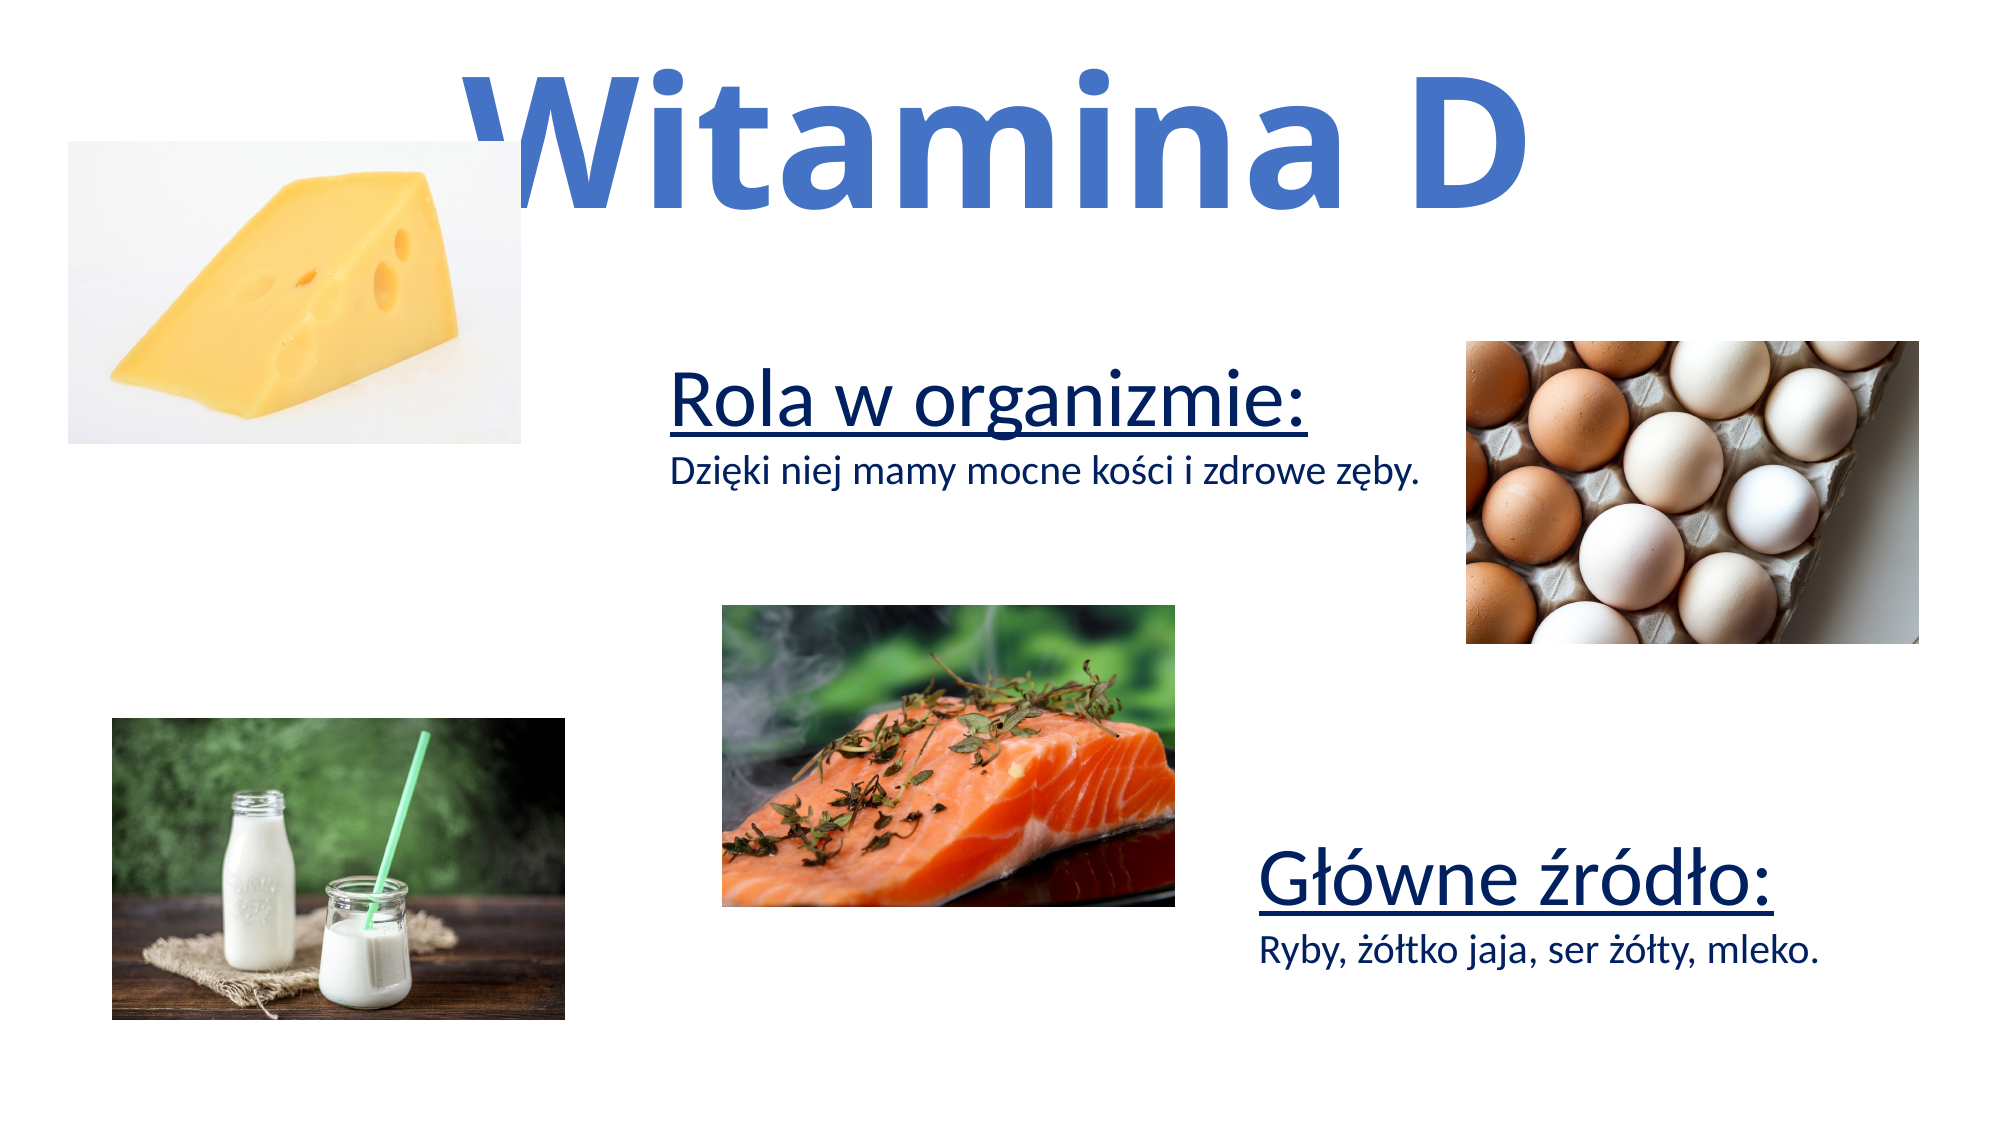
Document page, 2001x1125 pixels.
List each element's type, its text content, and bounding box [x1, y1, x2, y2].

text_box Główne źródło: Ryby, żółtko jaja, ser żółty, mleko. [1244, 814, 2000, 979]
picture [1466, 341, 1919, 644]
text_box Rola w organizmie: Dzięki niej mamy mocne kości i zdrowe zęby. [655, 336, 1467, 500]
picture [68, 142, 521, 444]
picture [722, 605, 1175, 908]
picture [112, 718, 565, 1020]
text_box Witamina D [250, 42, 1750, 249]
